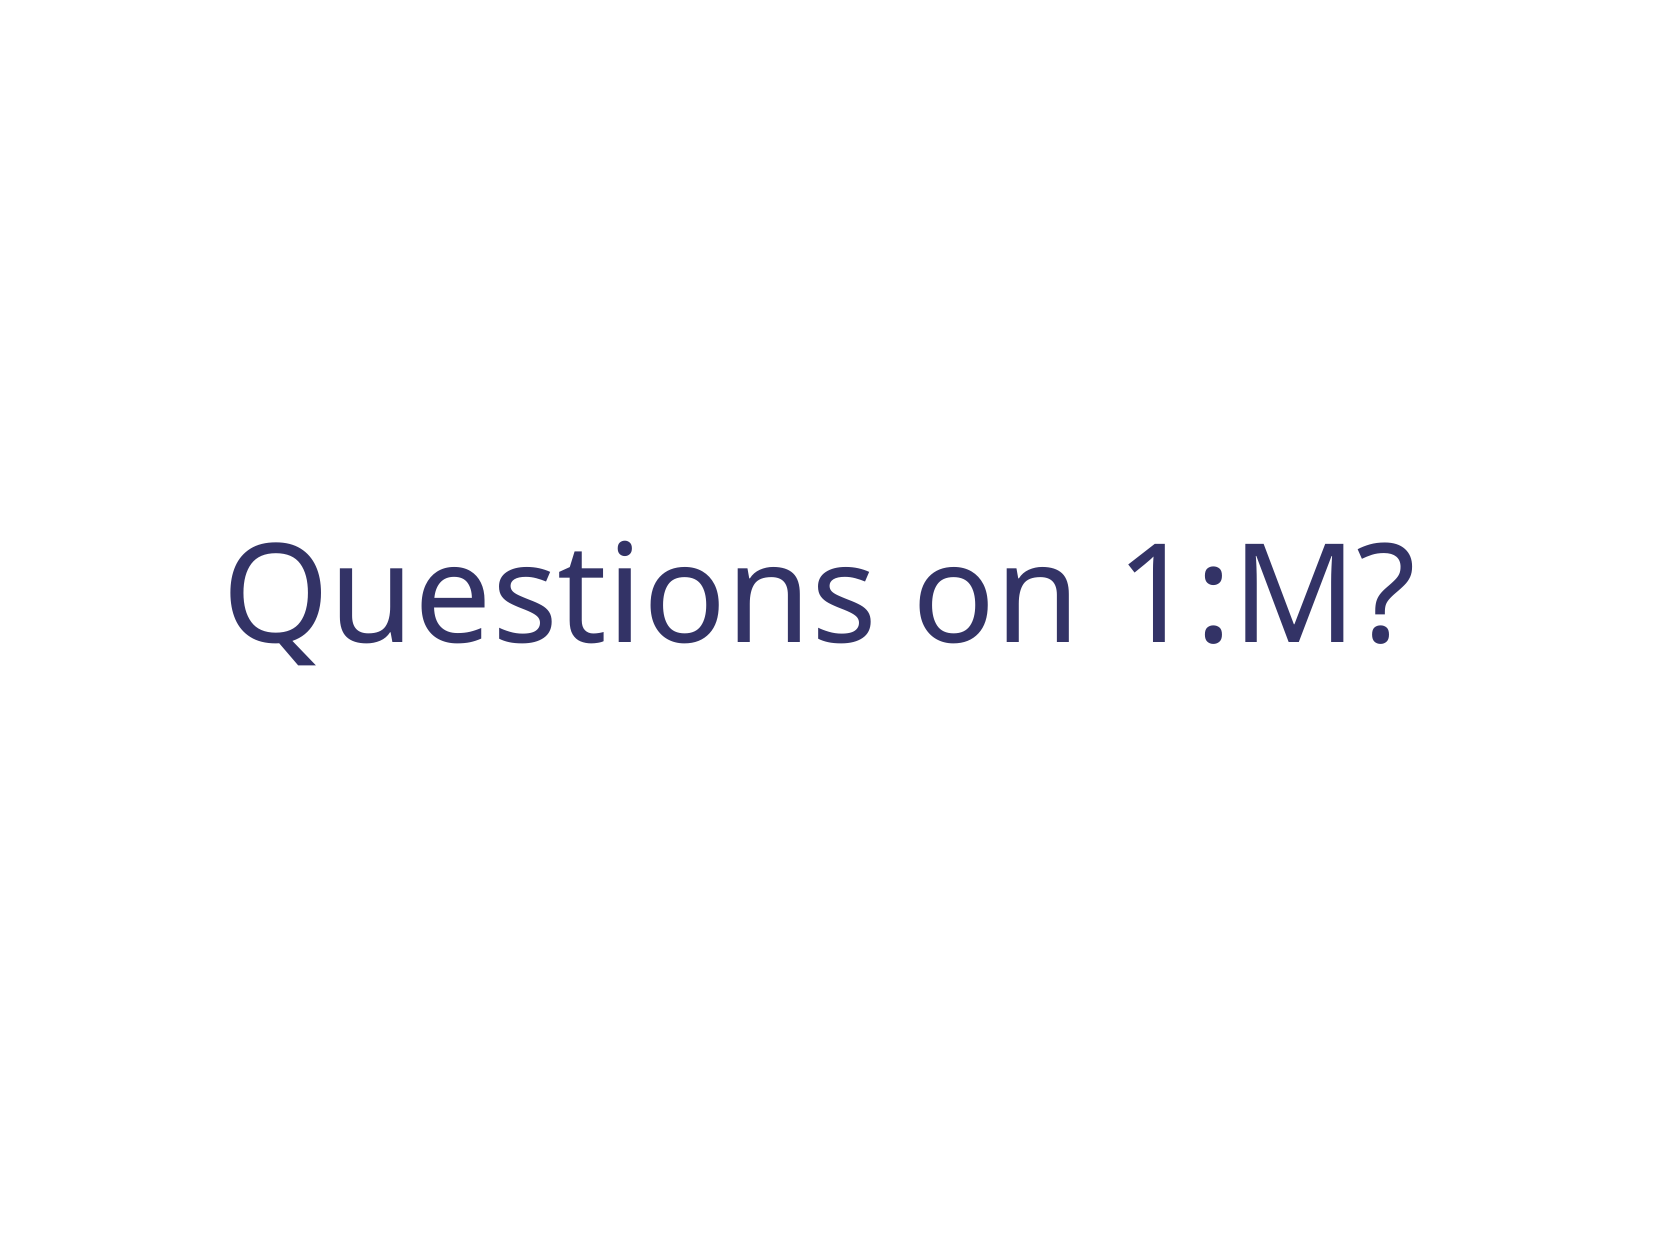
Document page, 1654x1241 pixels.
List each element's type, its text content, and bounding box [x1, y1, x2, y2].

title Questions on 1:M? [75, 486, 1564, 694]
